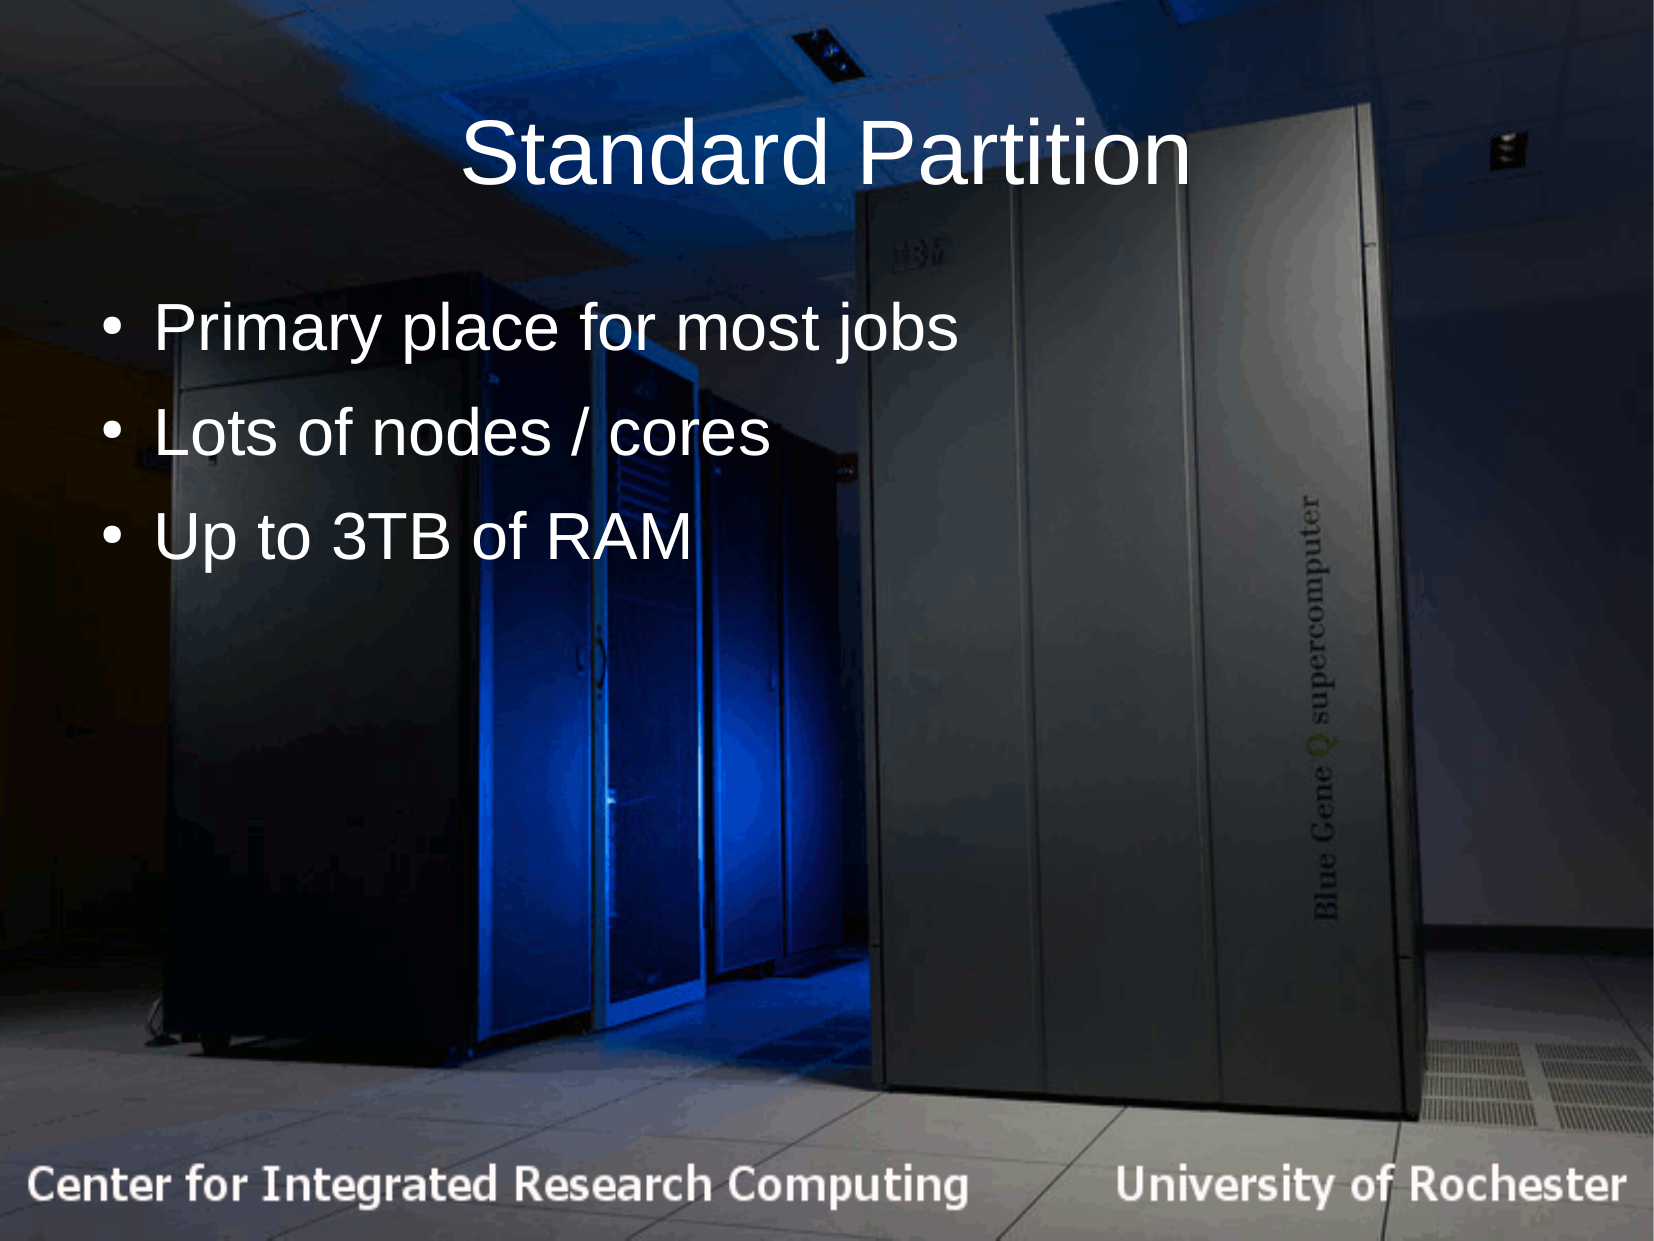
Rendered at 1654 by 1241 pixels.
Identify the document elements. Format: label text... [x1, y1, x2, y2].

title Standard Partition [82, 49, 1571, 257]
list Primary place for most jobs Lots of nodes / cores Up to 3TB of RAM [82, 290, 1571, 1010]
picture [0, 0, 1654, 1241]
